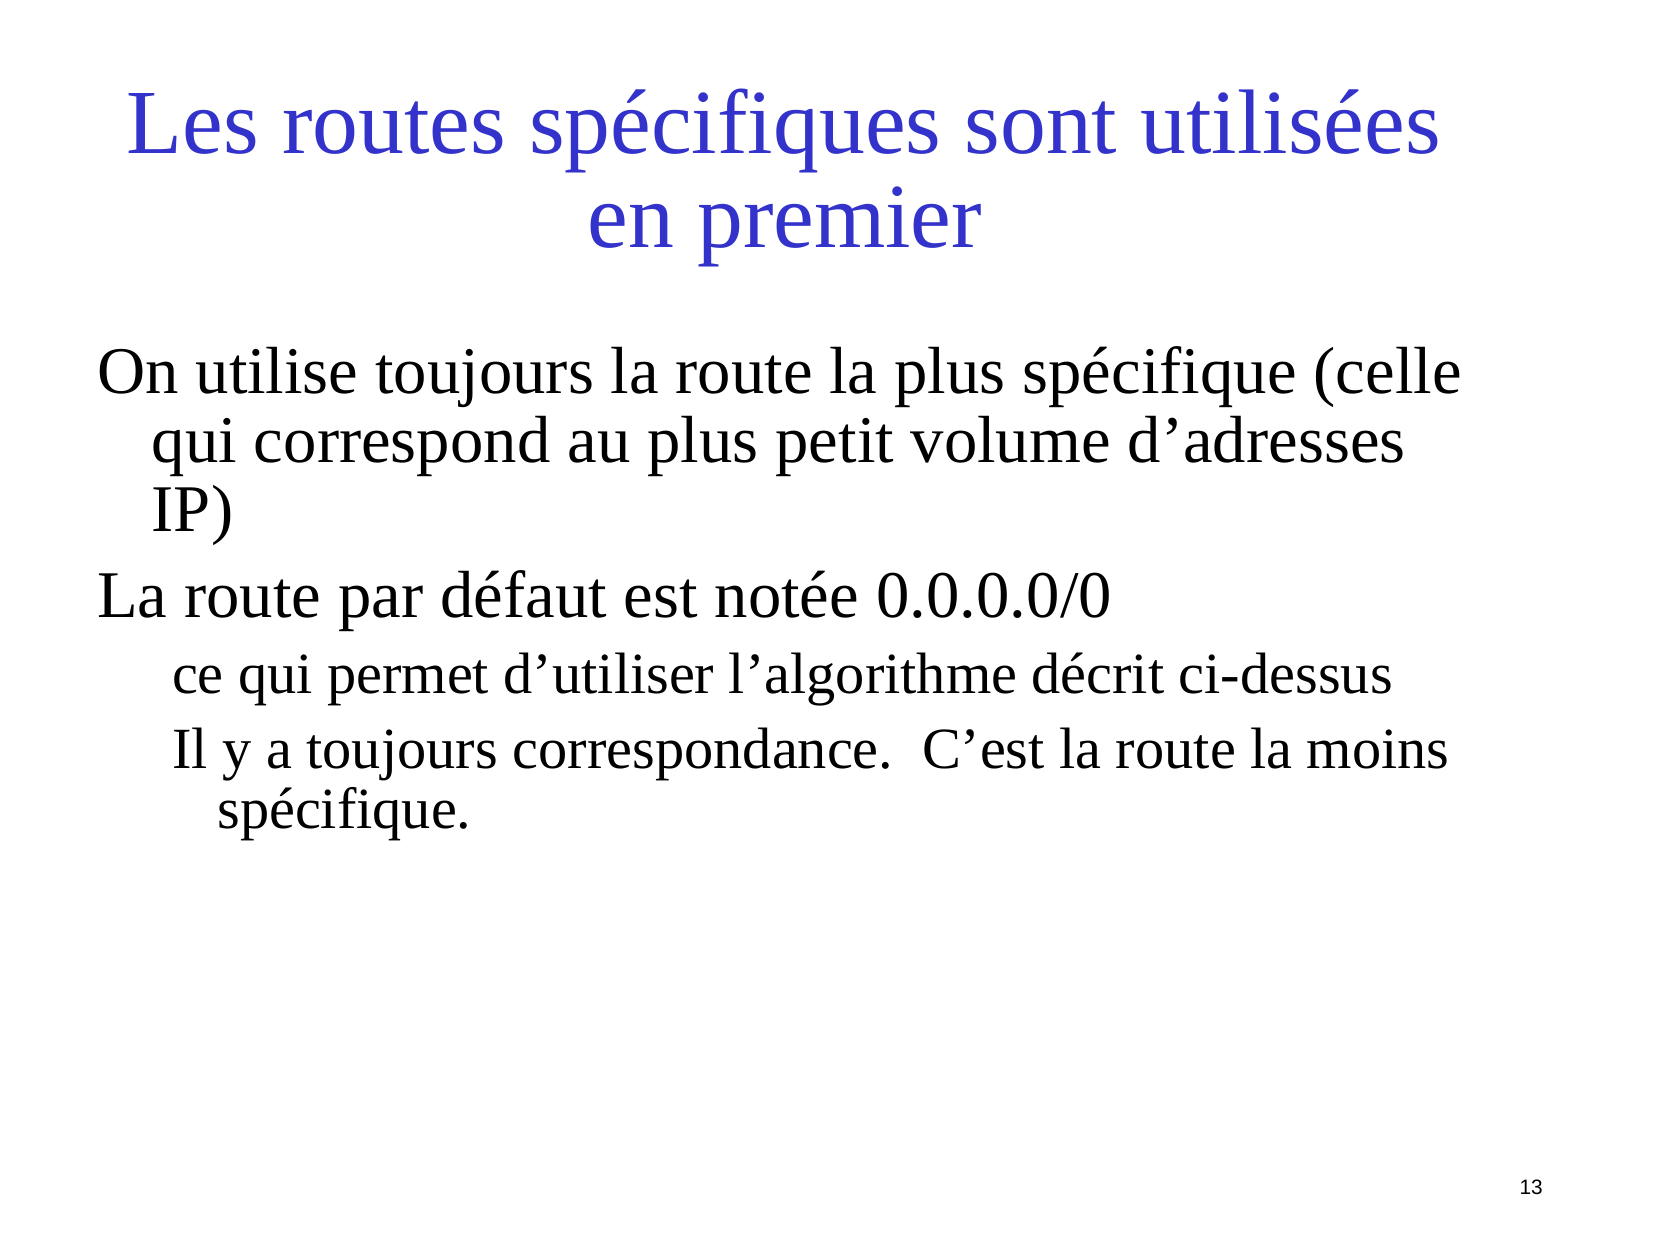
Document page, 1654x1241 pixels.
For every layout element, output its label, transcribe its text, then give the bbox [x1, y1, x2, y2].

title Les routes spécifiques sont utilisées en premier [82, 42, 1488, 303]
list On utilise toujours la route la plus spécifique (celle qui correspond au plus petit volume d’adresses IP)‏ La route par défaut est notée 0.0.0.0/0 ce qui permet d’utiliser l’algorithme décrit ci-dessus Il y a toujours correspondance. C’est la route la moins spécifique. [82, 330, 1488, 1075]
